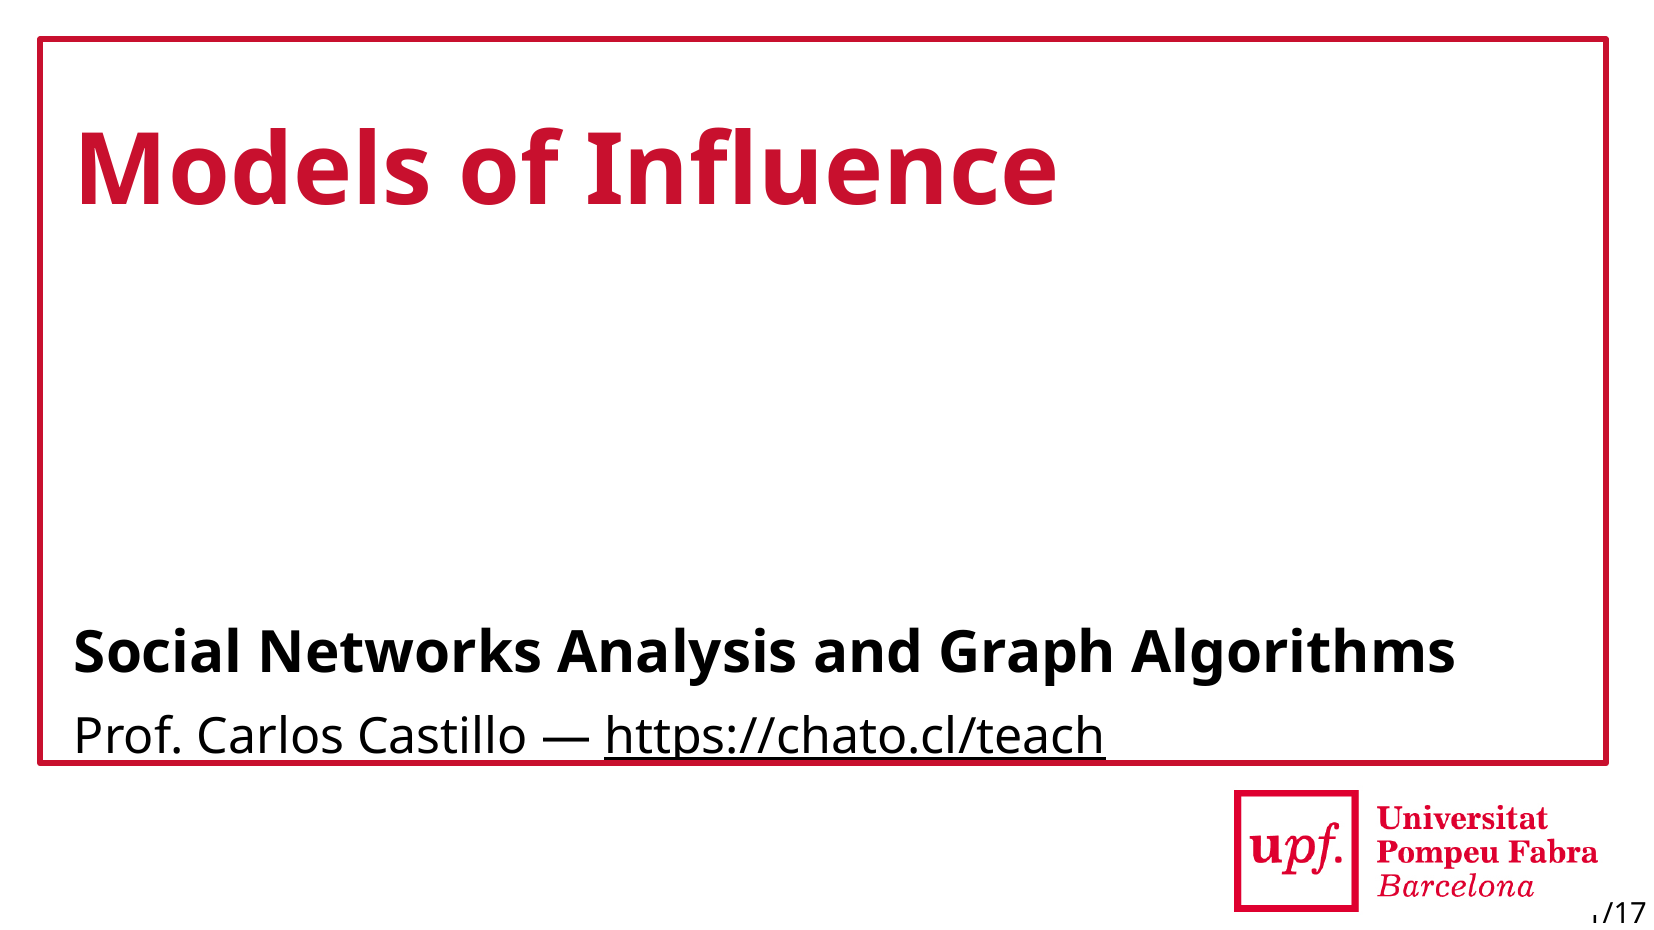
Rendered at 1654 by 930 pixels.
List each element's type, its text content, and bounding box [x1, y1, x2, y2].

picture [1229, 784, 1603, 915]
chart [770, 589, 889, 649]
text_box Models of Influence Social Networks Analysis and Graph Algorithms Prof. Carlos Castillo — https://chato.cl/teach [73, 77, 1562, 730]
